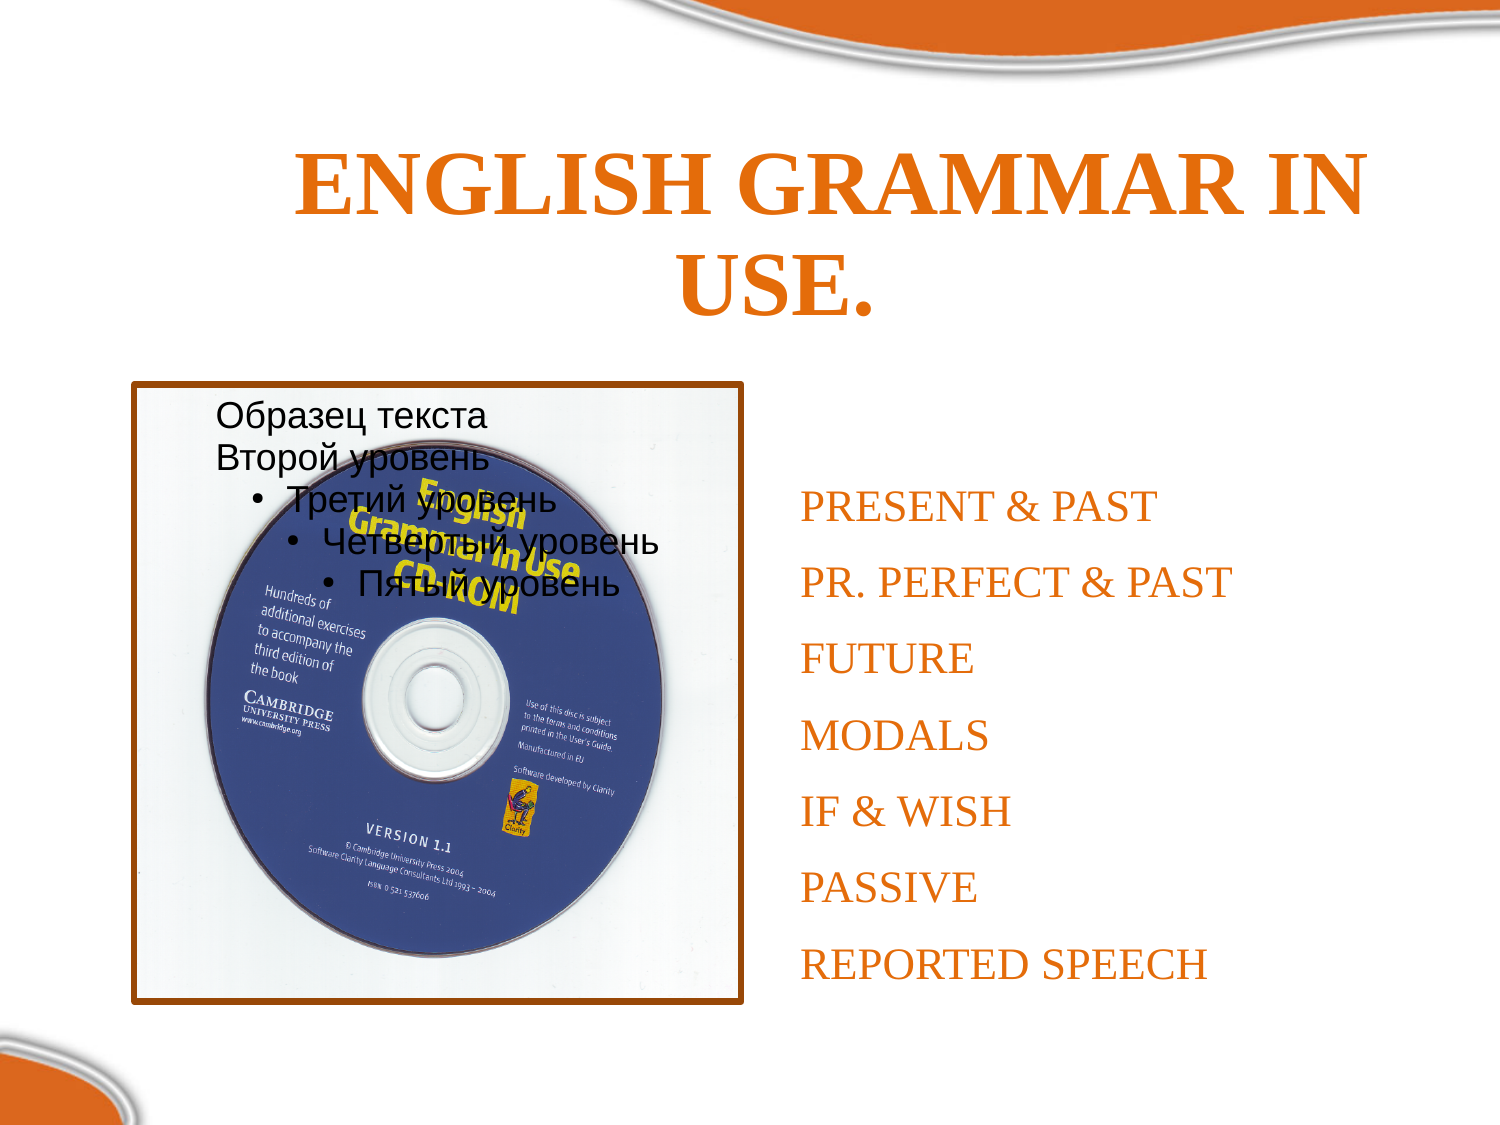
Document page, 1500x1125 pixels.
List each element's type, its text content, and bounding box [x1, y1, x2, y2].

title ENGLISH GRAMMAR IN USE. [125, 125, 1425, 343]
picture [0, 0, 1500, 1125]
list PRESENT & PAST PR. PERFECT & PAST FUTURE MODALS IF & WISH PASSIVE REPORTED SPEECH [785, 387, 1400, 999]
